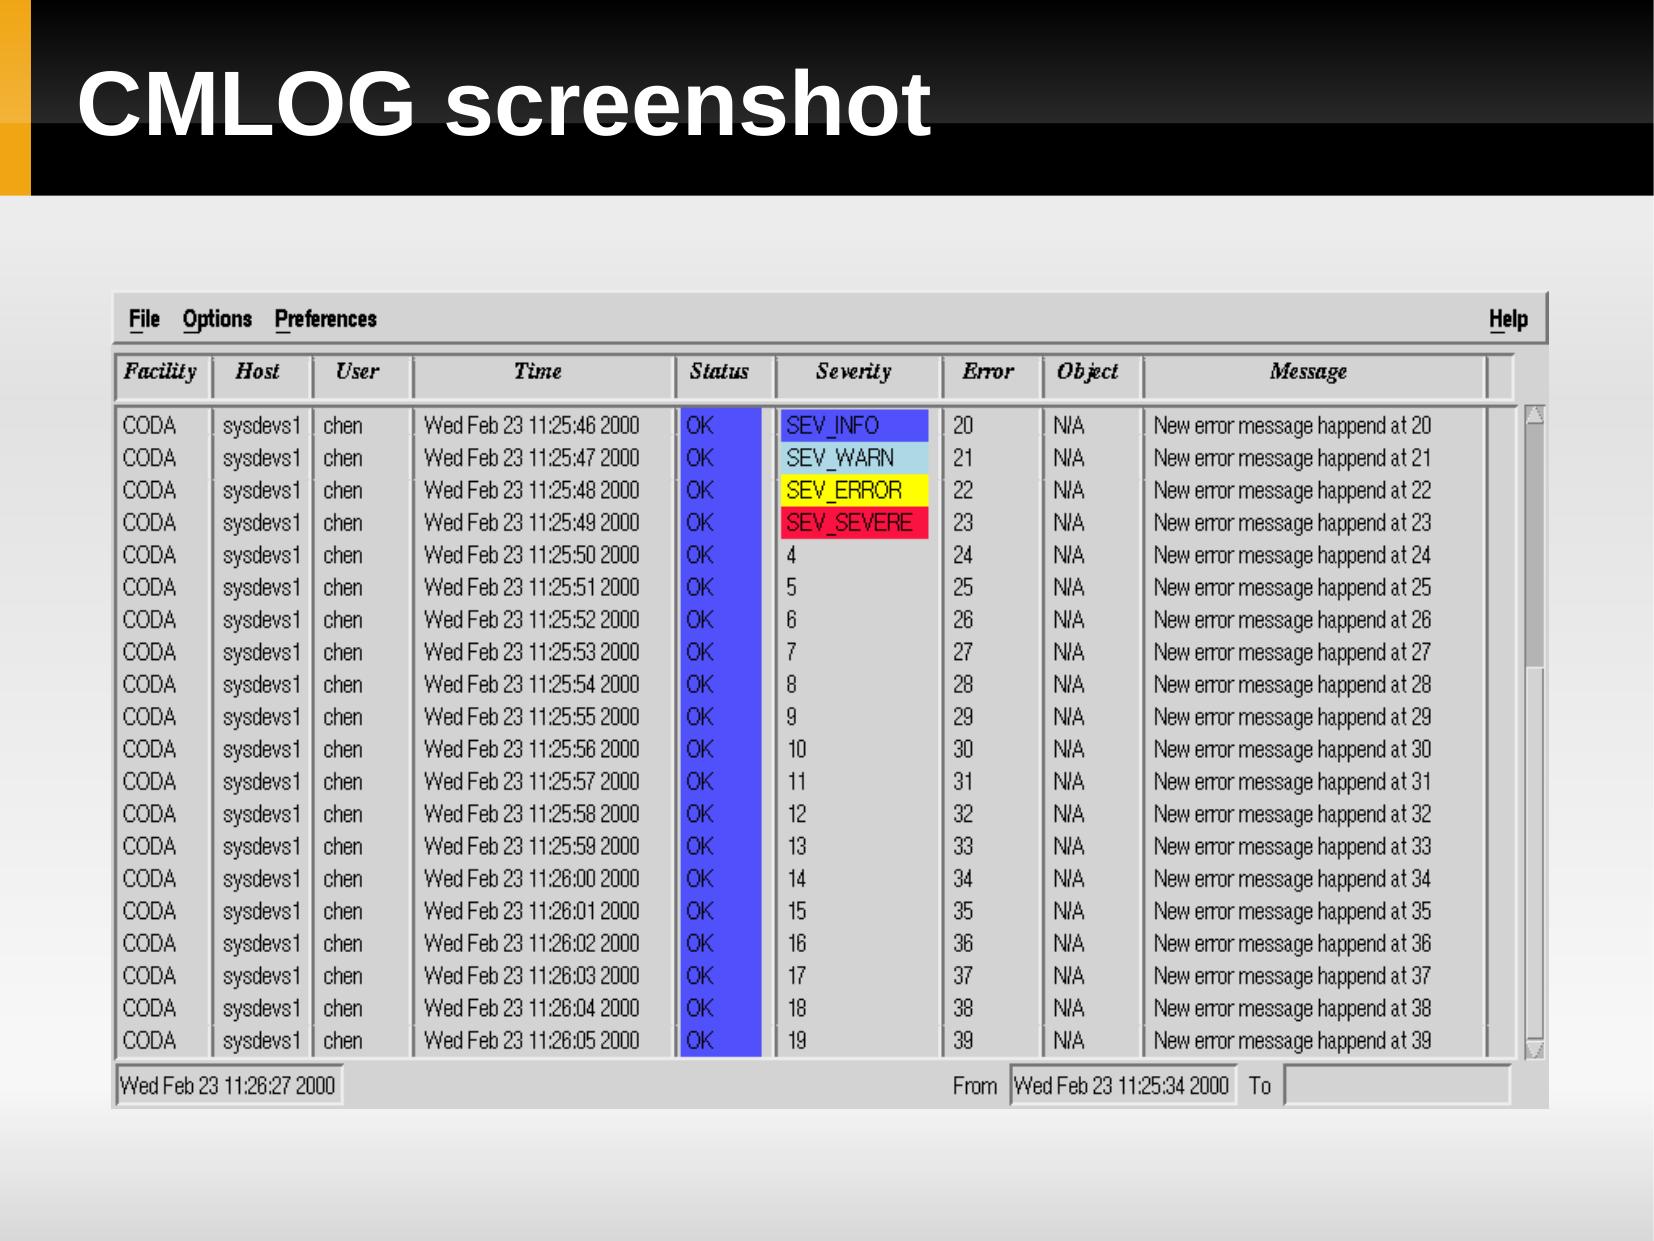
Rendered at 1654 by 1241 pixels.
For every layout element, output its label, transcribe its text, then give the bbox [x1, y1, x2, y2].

title CMLOG screenshot [76, 7, 1565, 200]
picture [0, 0, 1654, 1241]
